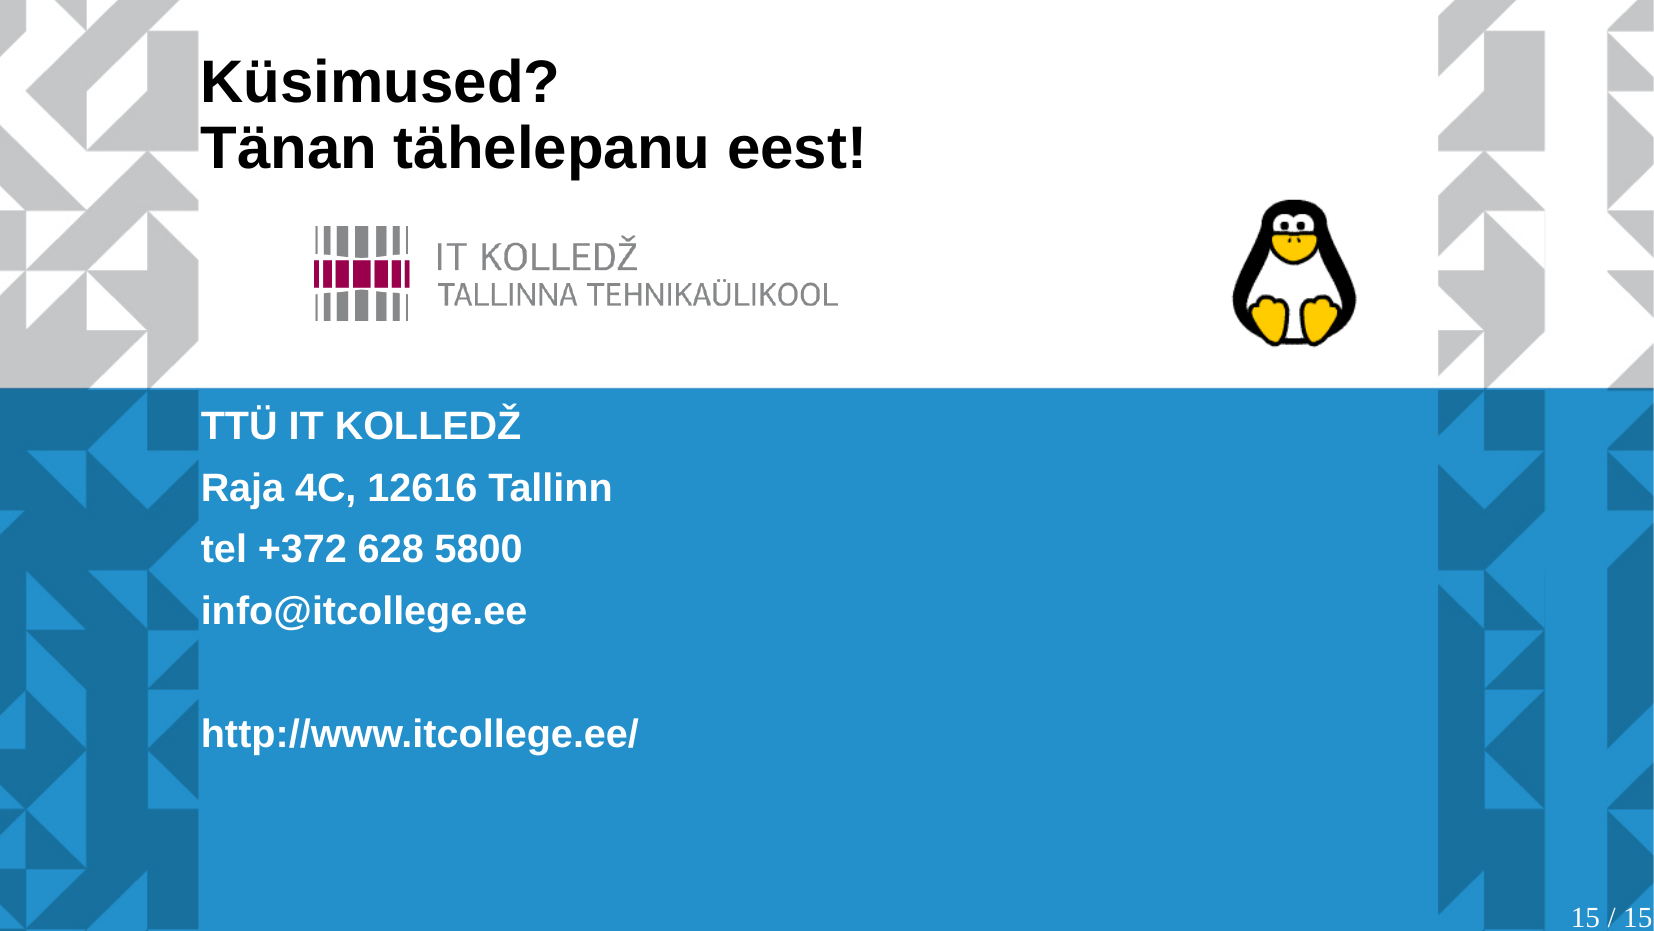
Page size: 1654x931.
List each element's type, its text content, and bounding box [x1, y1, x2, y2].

picture [0, 0, 1654, 931]
list TTÜ IT KOLLEDŽ Raja 4C, 12616 Tallinn tel +372 628 5800 info@itcollege.ee http://www.itcollege.ee/ [200, 403, 1430, 758]
title Küsimused? Tänan tähelepanu eest! [200, 37, 1170, 193]
